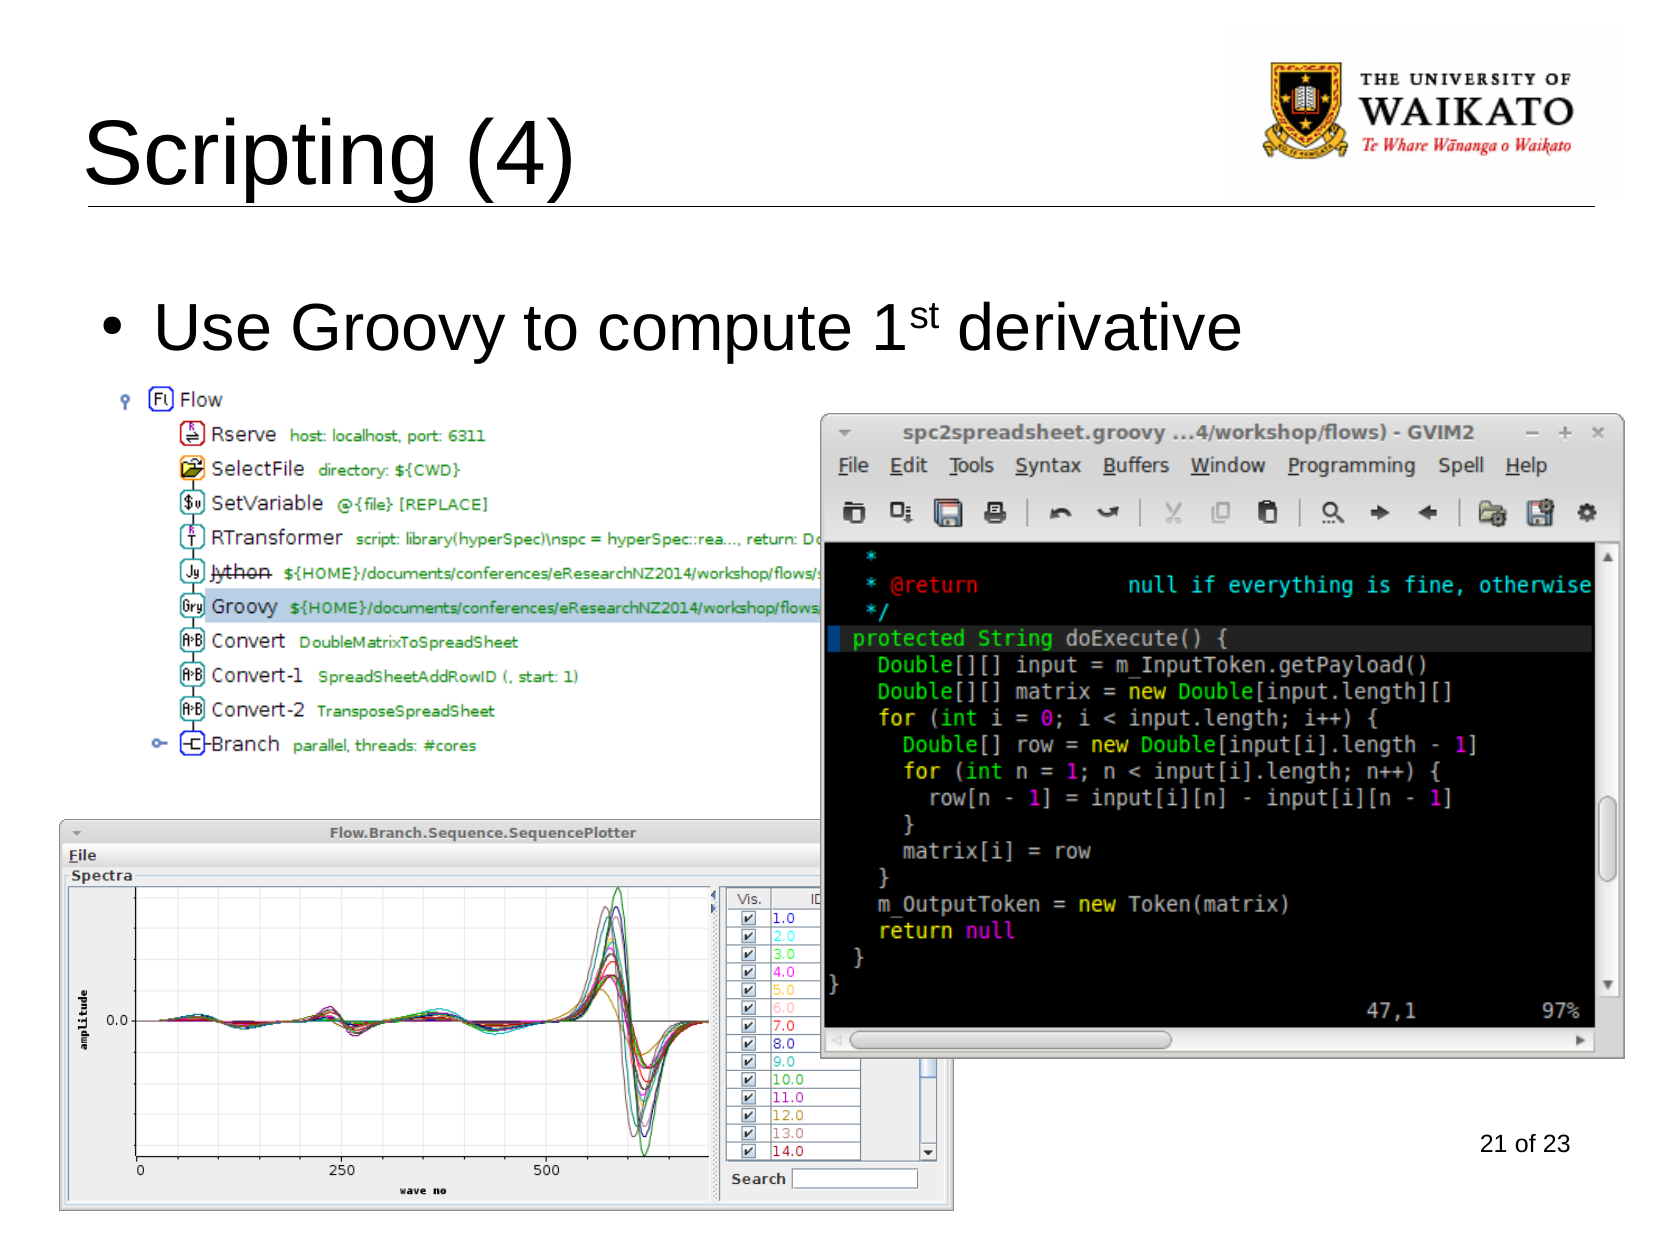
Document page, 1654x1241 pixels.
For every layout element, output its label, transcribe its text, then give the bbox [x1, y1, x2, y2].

title Scripting (4) [82, 49, 1571, 257]
picture [59, 382, 1625, 1211]
picture [1228, 24, 1619, 201]
list Use Groovy to compute 1st derivative [82, 290, 1571, 819]
